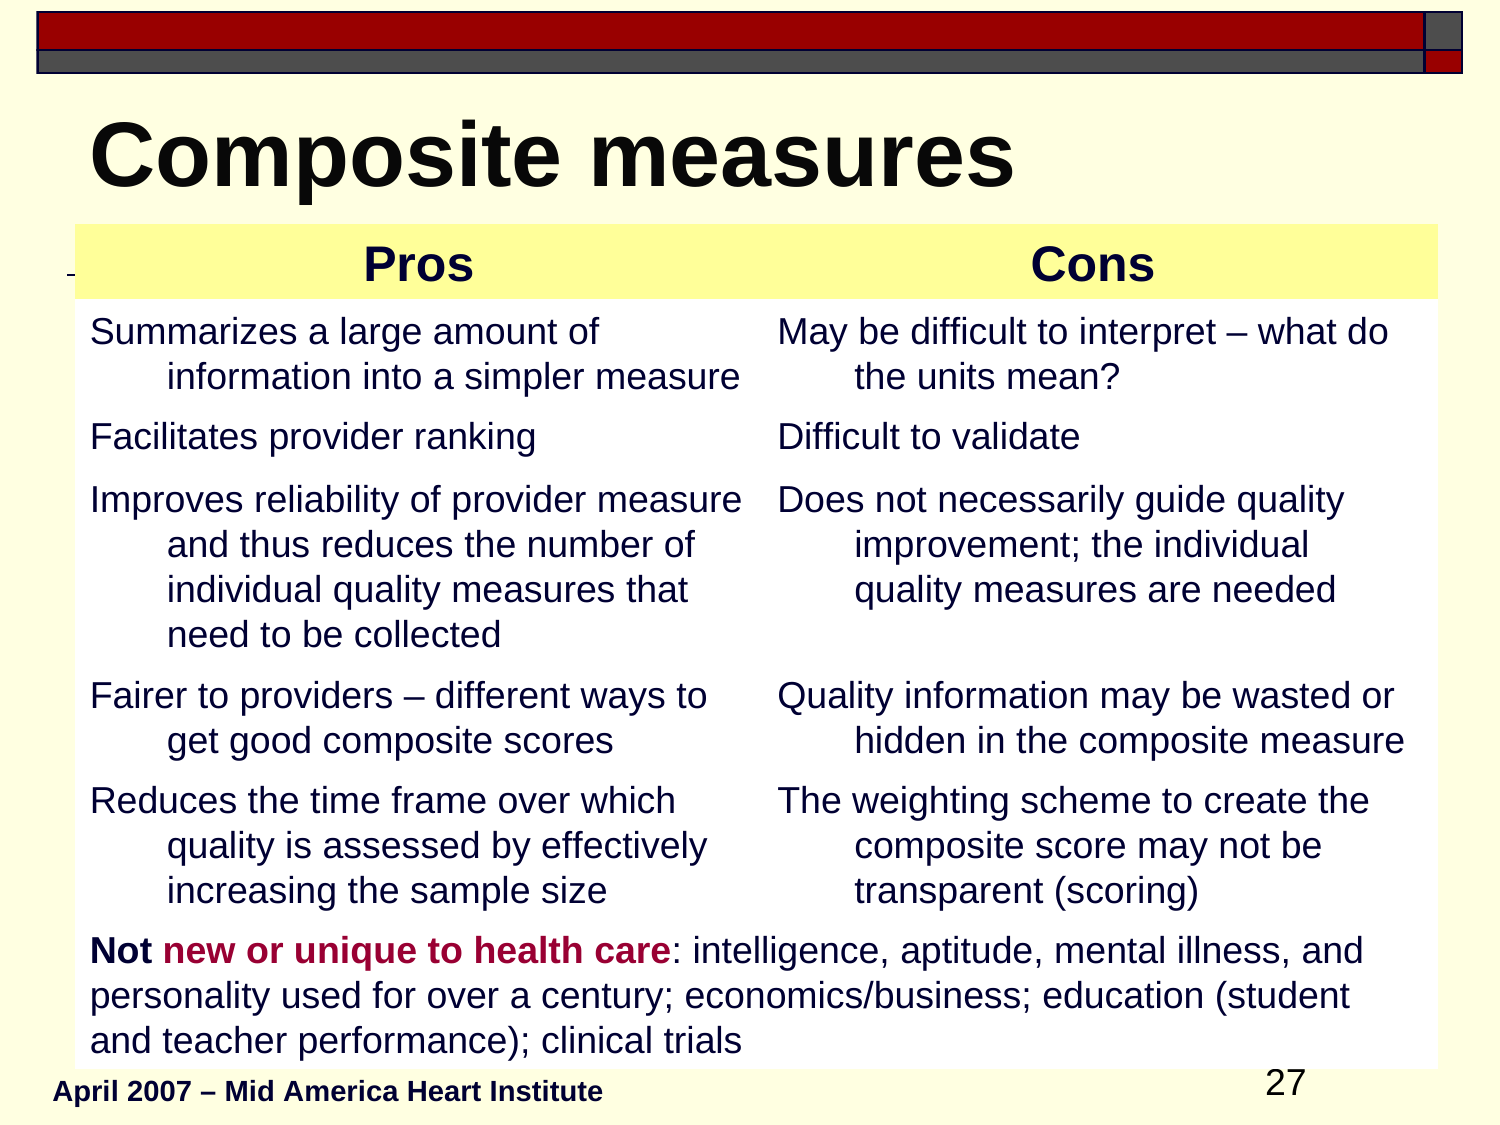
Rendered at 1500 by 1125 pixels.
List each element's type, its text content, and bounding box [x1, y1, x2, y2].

title Composite measures [75, 87, 1426, 224]
table_cell Reduces the time frame over which quality is assessed by effectively increasing the sample size [75, 768, 763, 919]
table_header Pros [75, 224, 763, 299]
table_cell Quality information may be wasted or hidden in the composite measure [763, 663, 1438, 768]
table_cell Facilitates provider ranking [75, 405, 763, 467]
table_cell Difficult to validate [763, 405, 1438, 467]
table_cell Does not necessarily guide quality improvement; the individual quality measures are needed [763, 467, 1438, 663]
table_cell Improves reliability of provider measure and thus reduces the number of individual quality measures that need to be collected [75, 467, 763, 663]
table_header Cons [763, 224, 1438, 299]
table_cell Fairer to providers – different ways to get good composite scores [75, 663, 763, 768]
table_cell Not new or unique to health care: intelligence, aptitude, mental illness, and personality used for over a century; economics/business; education (student and teacher performance); clinical trials [75, 919, 1438, 1069]
table_cell The weighting scheme to create the composite score may not be transparent (scoring) [763, 768, 1438, 919]
table_cell Summarizes a large amount of information into a simpler measure [75, 299, 763, 405]
table_cell May be difficult to interpret – what do the units mean? [763, 299, 1438, 405]
